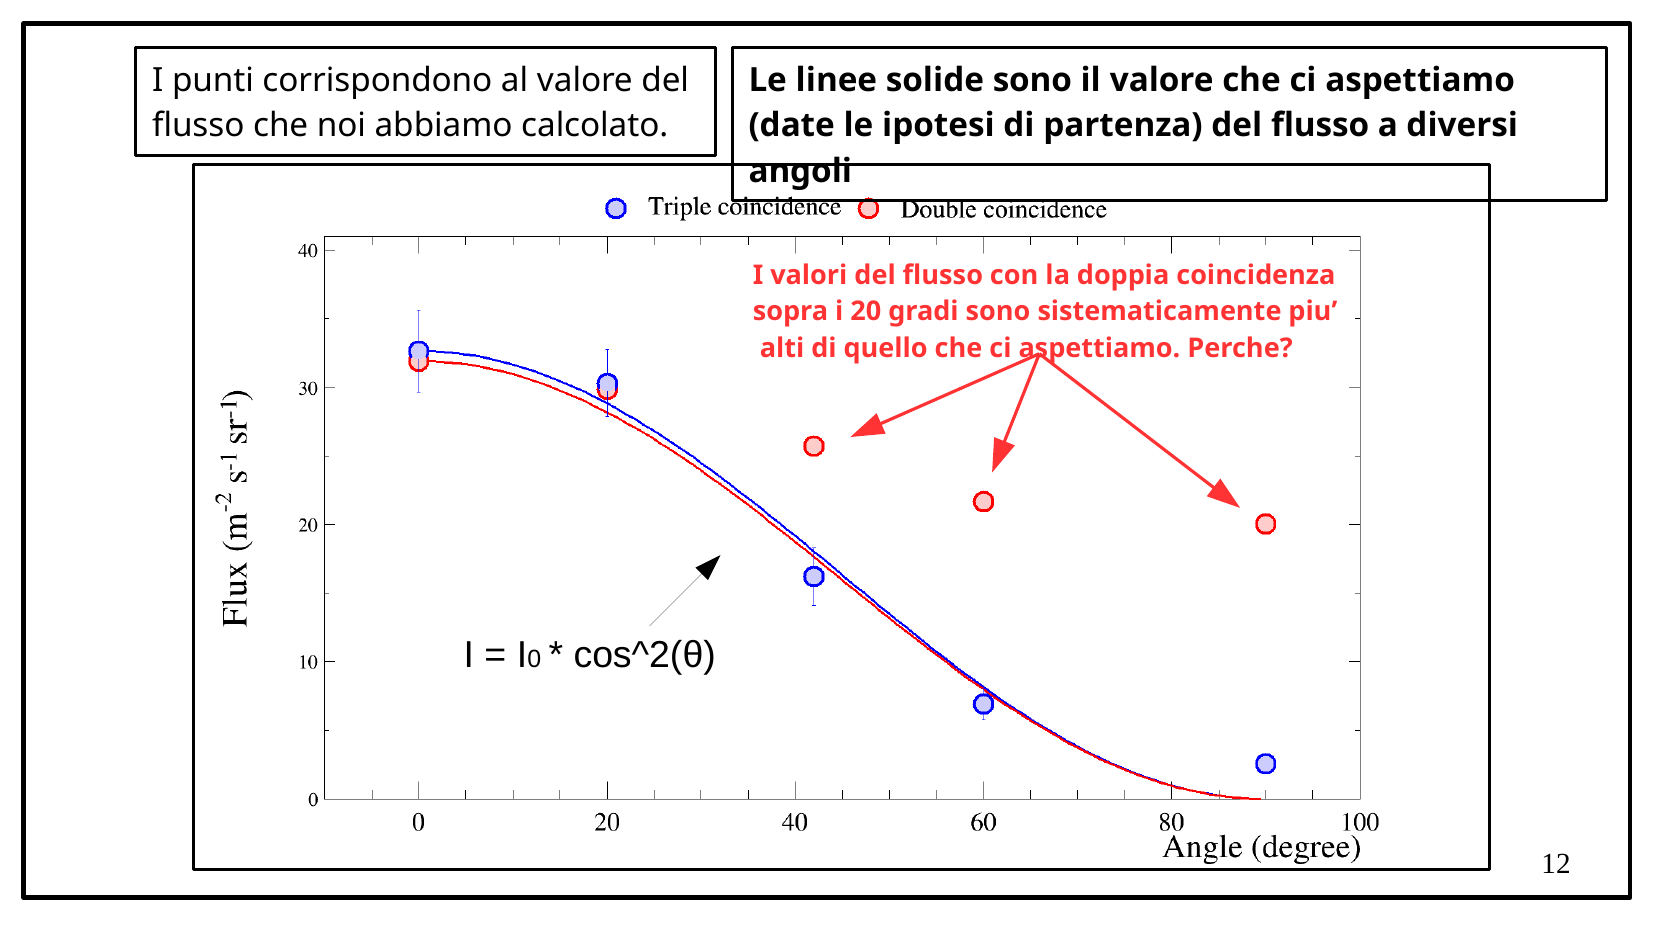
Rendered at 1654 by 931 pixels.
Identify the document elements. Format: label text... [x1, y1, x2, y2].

text_box Le linee solide sono il valore che ci aspettiamo (date le ipotesi di partenza) del flusso a diversi angoli [732, 47, 1607, 140]
text_box I punti corrispondono al valore del flusso che noi abbiamo calcolato. [135, 47, 716, 142]
picture [195, 166, 1489, 869]
picture [818, 168, 825, 178]
text_box I valori del flusso con la doppia coincidenza sopra i 20 gradi sono sistematicamente piu’ alti di quello che ci aspettiamo. Perche? [738, 248, 1353, 354]
picture [797, 168, 804, 178]
text_box I = I0 * cos^2(θ) [448, 625, 768, 683]
picture [734, 166, 1489, 199]
